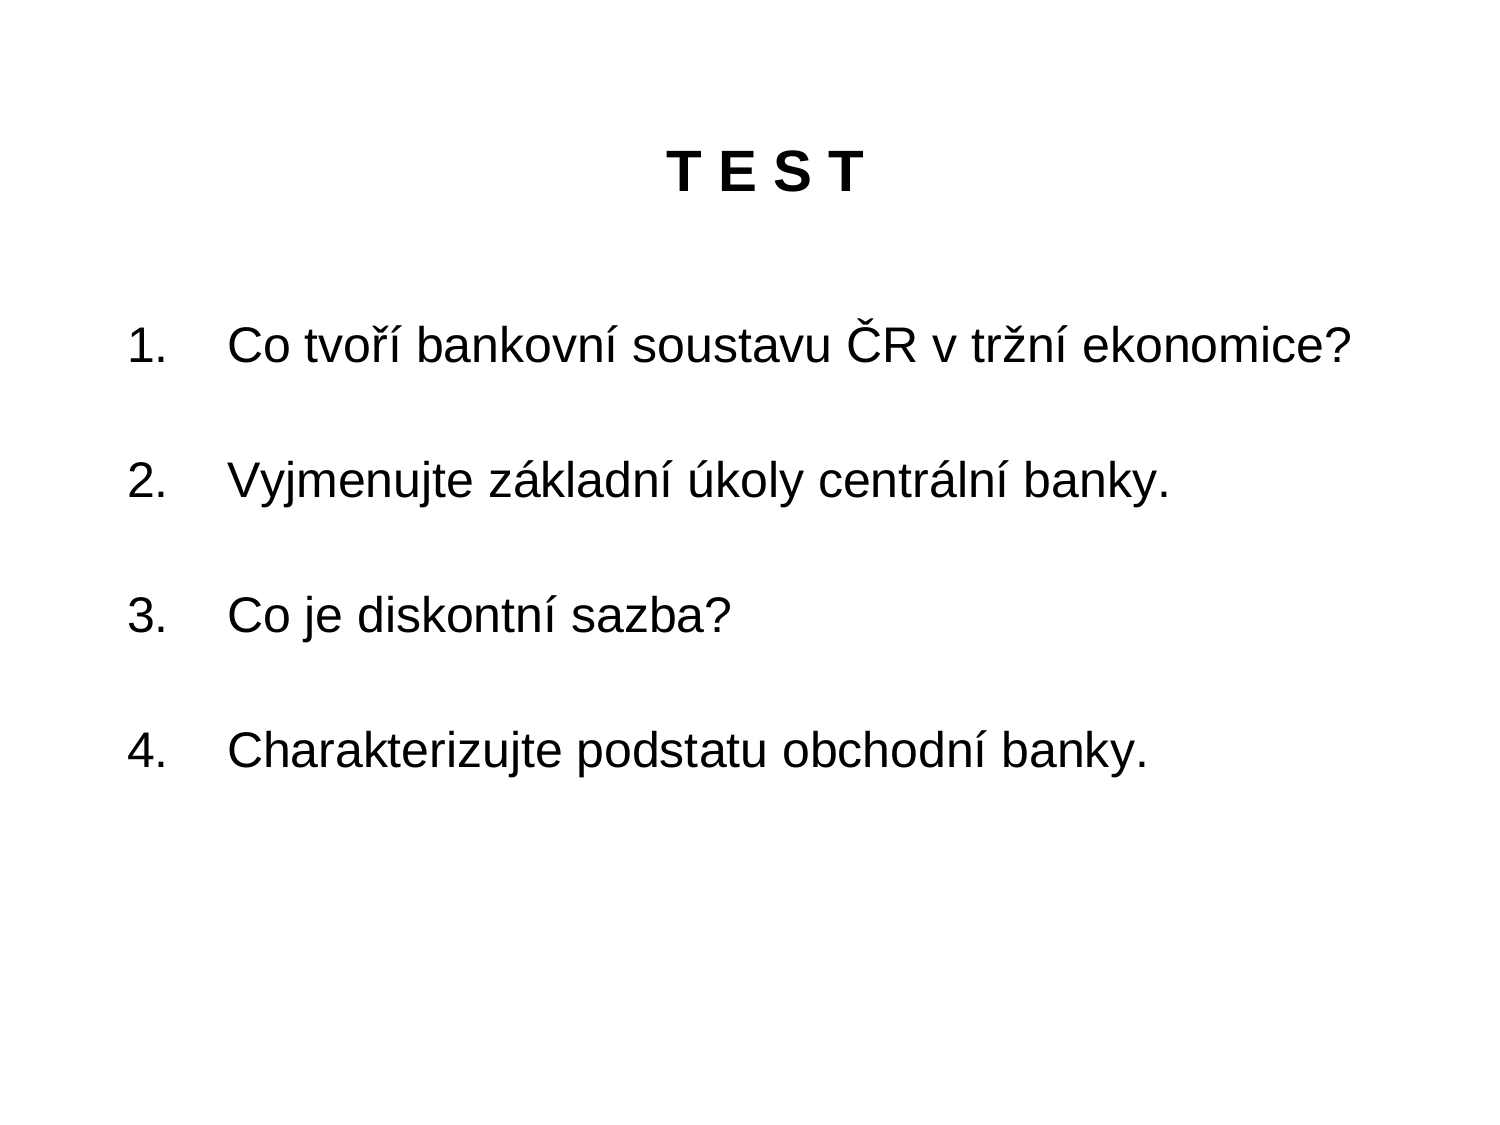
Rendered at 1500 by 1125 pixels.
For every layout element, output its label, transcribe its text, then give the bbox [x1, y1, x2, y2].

list T E S T 1. Co tvoří bankovní soustavu ČR v tržní ekonomice? 2. Vyjmenujte základní úkoly centrální banky. Co je diskontní sazba? 4. Charakterizujte podstatu obchodní banky. [112, 125, 1436, 1006]
title [75, 45, 1426, 380]
